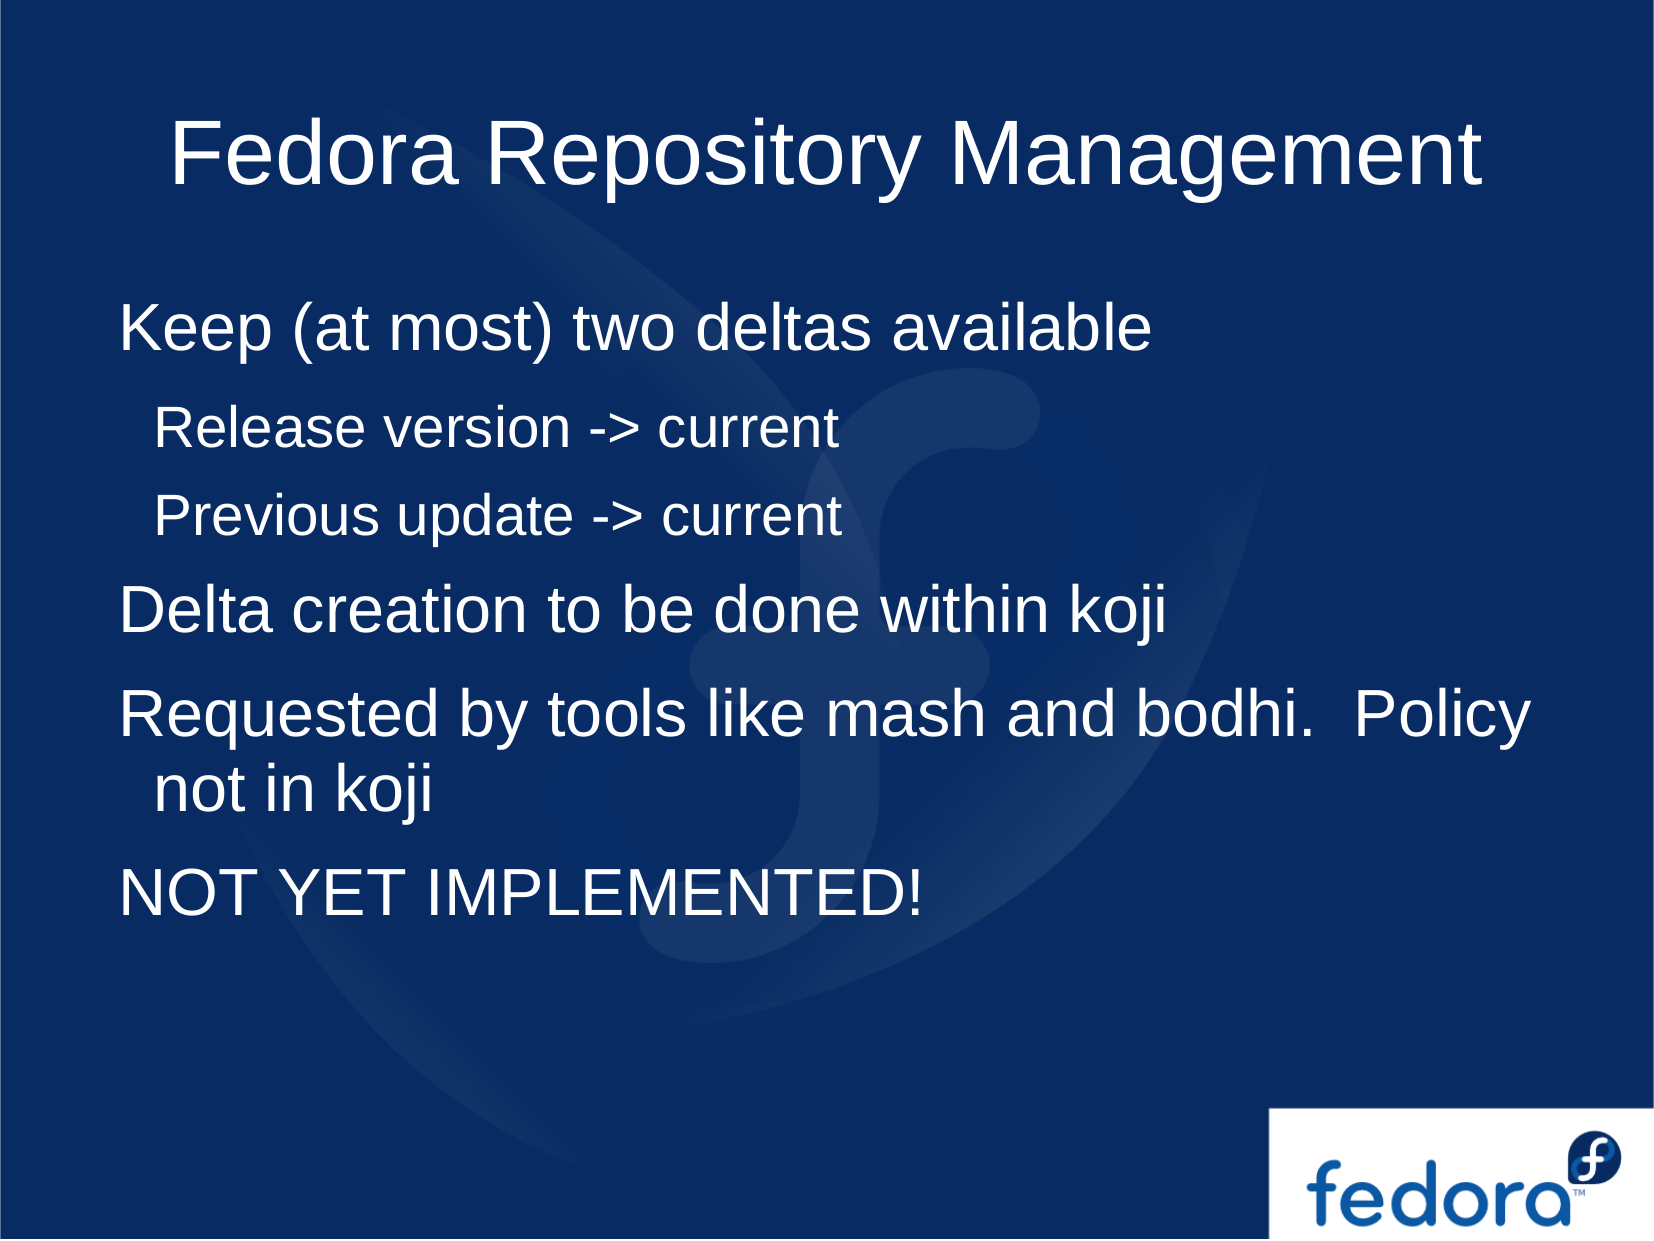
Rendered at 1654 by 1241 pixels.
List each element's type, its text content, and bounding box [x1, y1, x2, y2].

picture [0, 0, 1654, 1239]
title Fedora Repository Management [82, 56, 1571, 250]
list Keep (at most) two deltas available Release version -> current Previous update -> current Delta creation to be done within koji Requested by tools like mash and bodhi. Policy not in koji NOT YET IMPLEMENTED! [82, 290, 1571, 1094]
